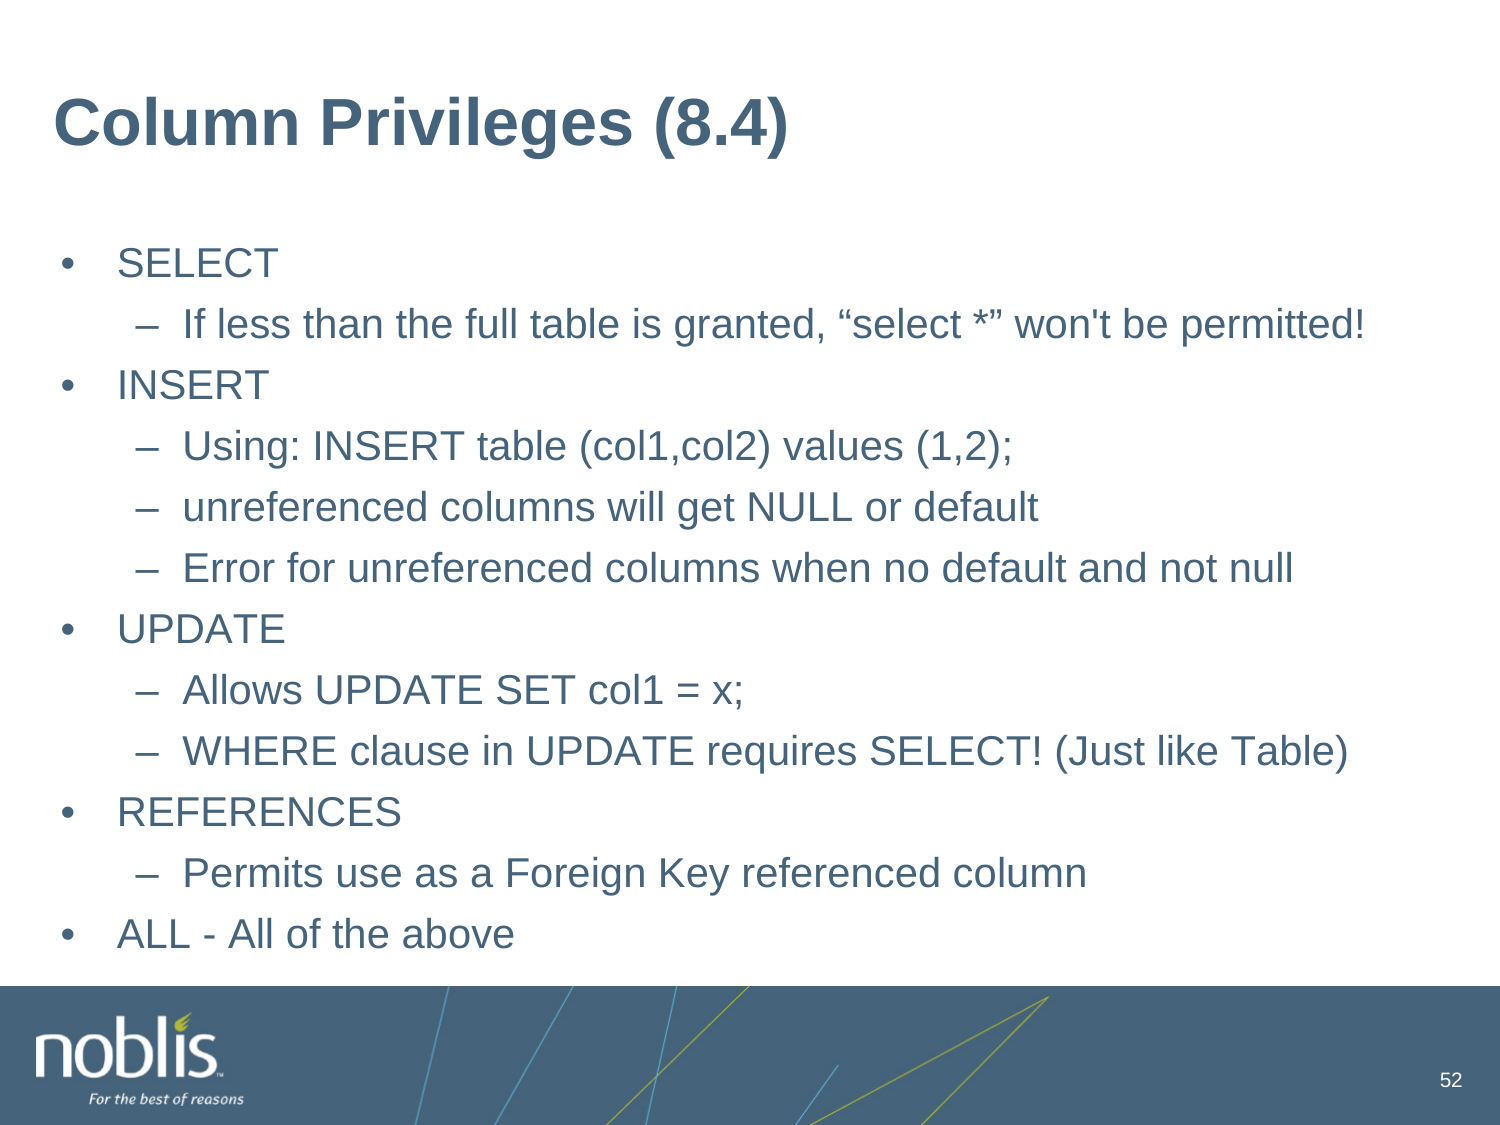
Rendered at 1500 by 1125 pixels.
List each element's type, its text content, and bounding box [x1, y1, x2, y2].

picture [0, 986, 1500, 1125]
list SELECT If less than the full table is granted, “select *” won't be permitted! INSERT Using: INSERT table (col1,col2) values (1,2); unreferenced columns will get NULL or default Error for unreferenced columns when no default and not null UPDATE Allows UPDATE SET col1 = x; WHERE clause in UPDATE requires SELECT! (Just like Table) REFERENCES Permits use as a Foreign Key referenced column ALL - All of the above [60, 239, 1437, 958]
title Column Privileges (8.4) [53, 38, 1438, 211]
